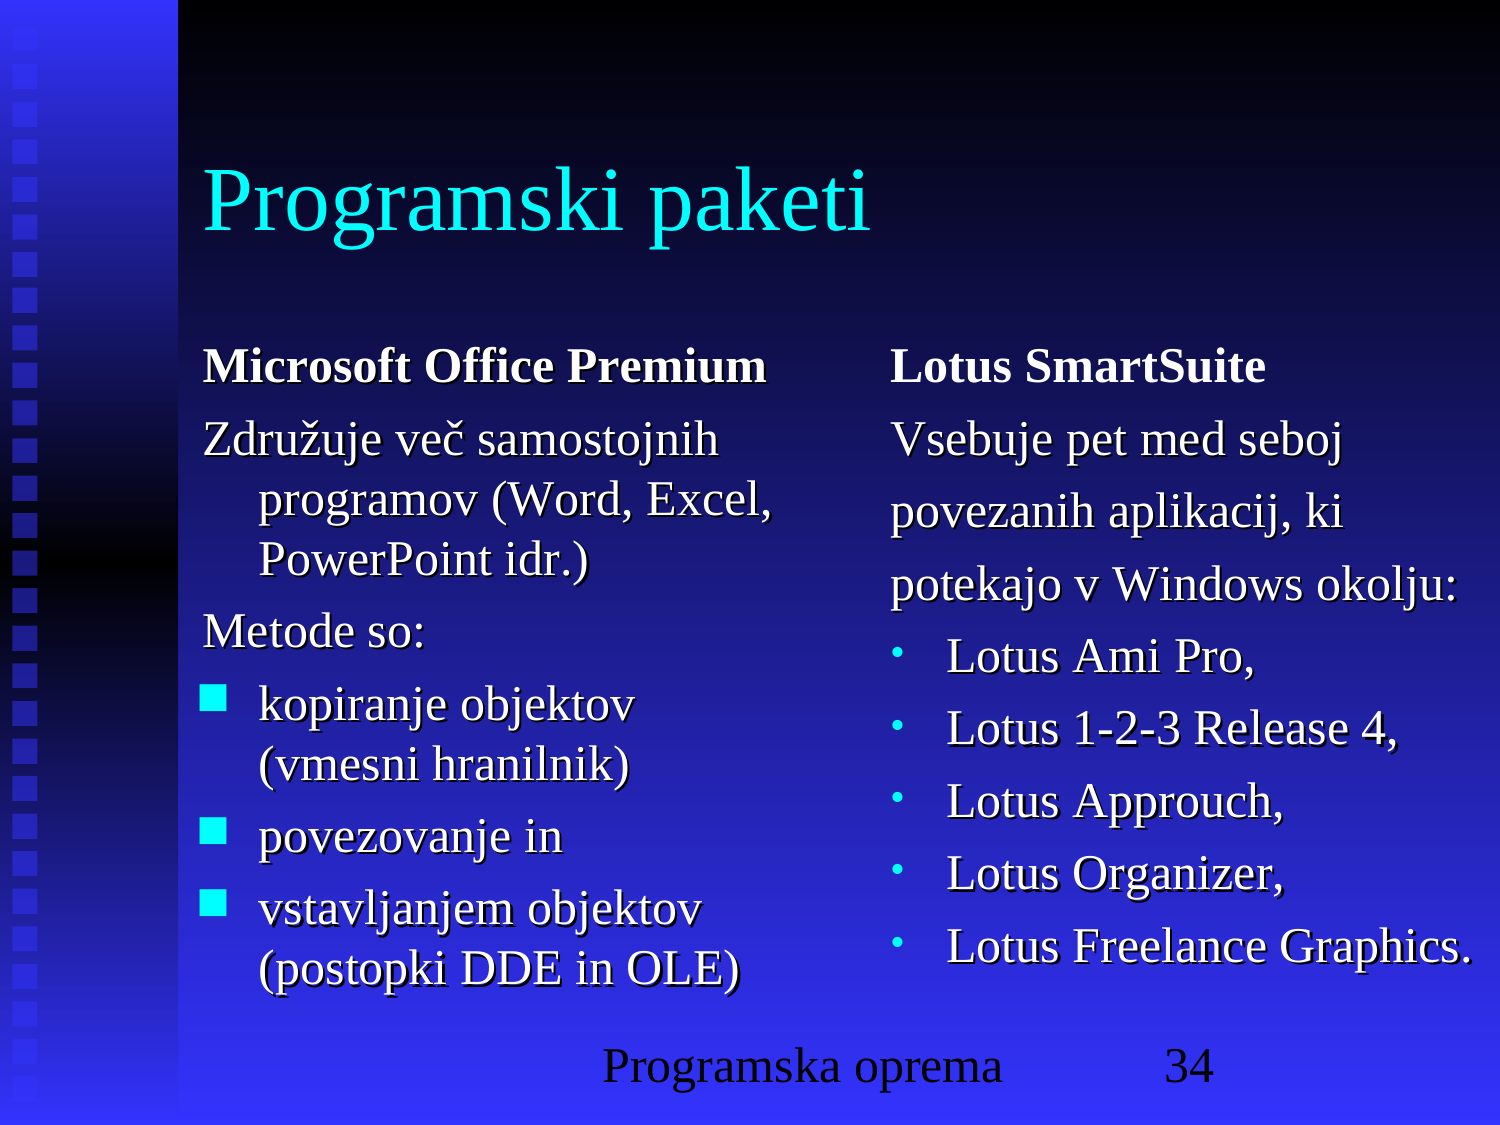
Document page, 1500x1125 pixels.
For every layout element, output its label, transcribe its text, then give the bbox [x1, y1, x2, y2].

list Microsoft Office Premium Združuje več samostojnih programov (Word, Excel, PowerPoint idr.) Metode so: kopiranje objektov (vmesni hranilnik) povezovanje in vstavljanjem objektov (postopki DDE in OLE) [187, 324, 813, 1003]
title Programski paketi [187, 99, 1463, 288]
list Lotus SmartSuite Vsebuje pet med seboj povezanih aplikacij, ki potekajo v Windows okolju: Lotus Ami Pro, Lotus 1-2-3 Release 4, Lotus Approuch, Lotus Organizer, Lotus Freelance Graphics. [874, 324, 1500, 1001]
